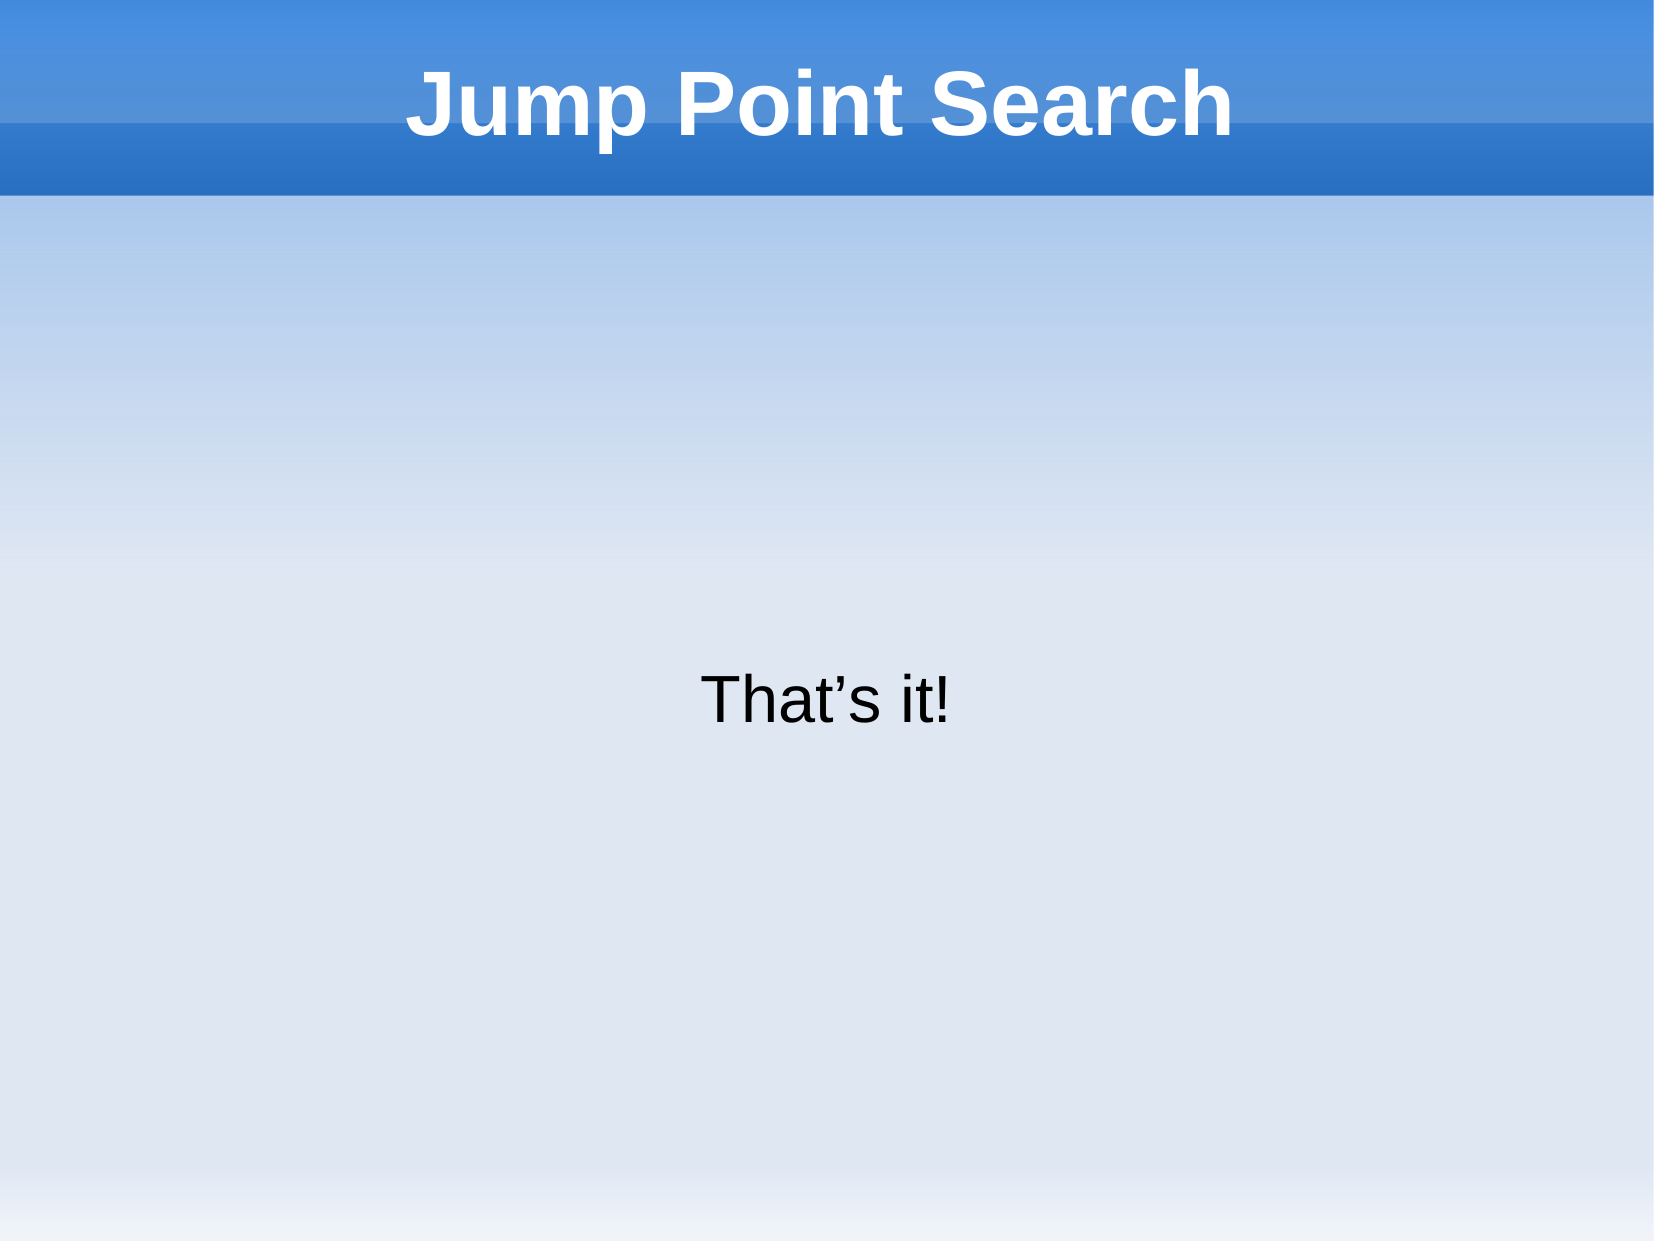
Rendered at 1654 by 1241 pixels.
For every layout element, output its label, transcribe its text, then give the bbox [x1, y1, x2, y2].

title Jump Point Search [76, 0, 1565, 208]
subtitle That’s it! [82, 290, 1571, 1109]
picture [0, 0, 1654, 1241]
